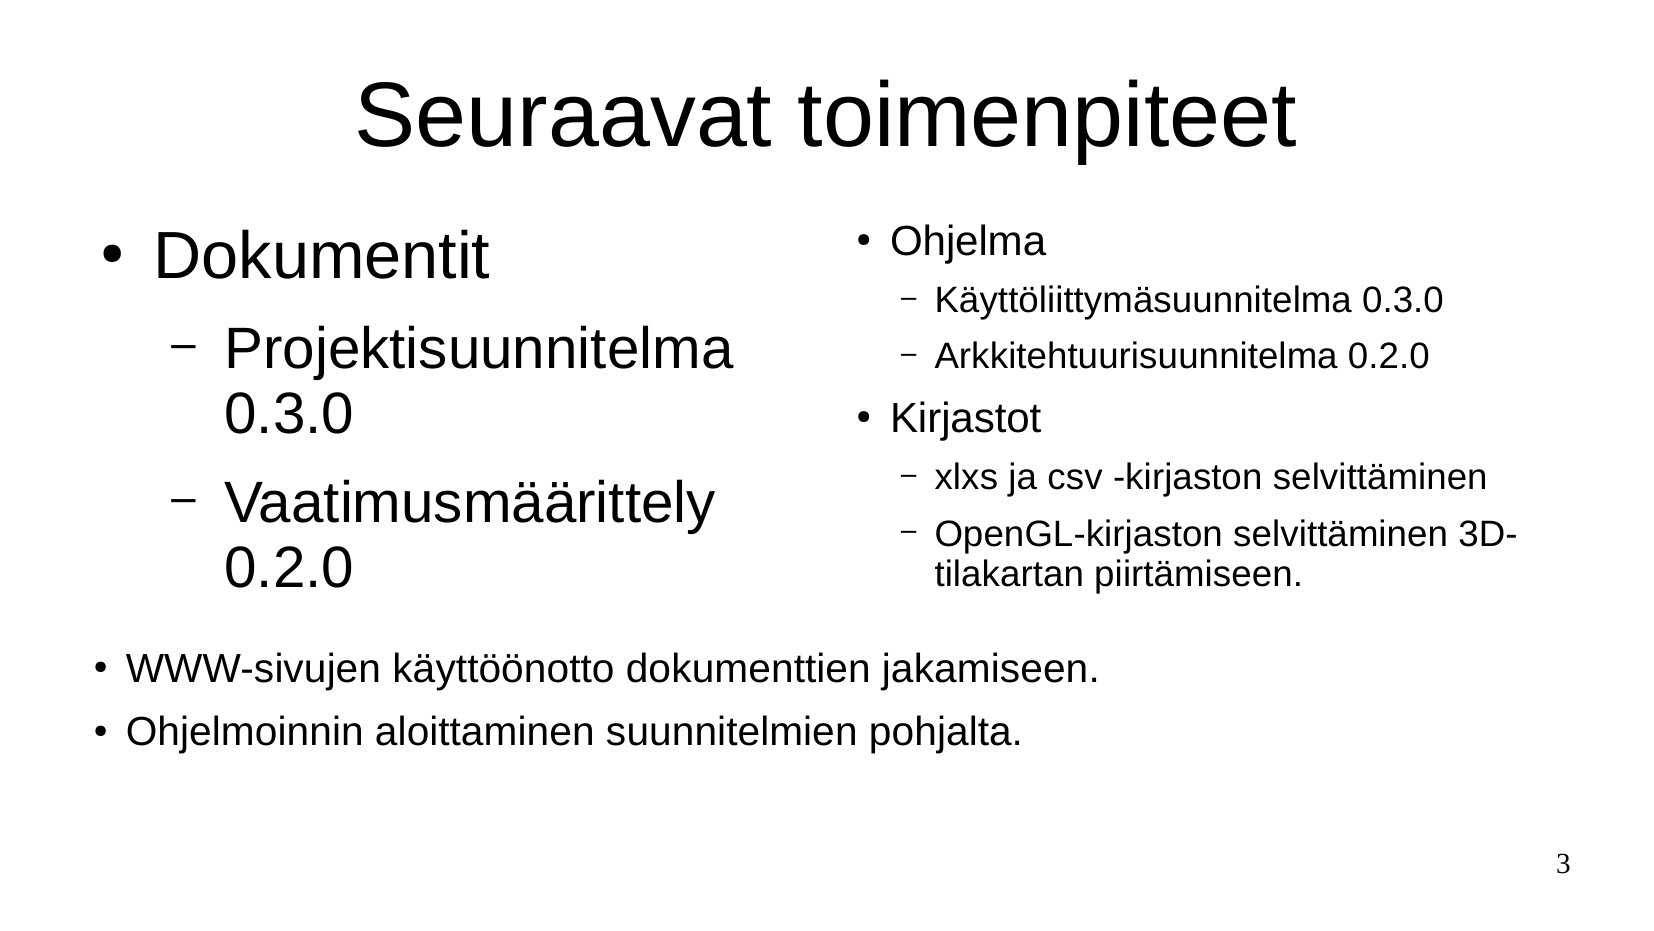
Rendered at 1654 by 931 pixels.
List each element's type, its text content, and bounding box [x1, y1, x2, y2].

title Seuraavat toimenpiteet [82, 37, 1571, 193]
list WWW-sivujen käyttöönotto dokumenttien jakamiseen. Ohjelmoinnin aloittaminen suunnitelmien pohjalta. [82, 645, 1571, 757]
list Ohjelma Käyttöliittymäsuunnitelma 0.3.0 Arkkitehtuurisuunnitelma 0.2.0 Kirjastot xlxs ja csv -kirjaston selvittäminen OpenGL-kirjaston selvittäminen 3D-tilakartan piirtämiseen. [845, 217, 1572, 601]
list Dokumentit Projektisuunnitelma 0.3.0 Vaatimusmäärittely 0.2.0 [82, 217, 809, 601]
